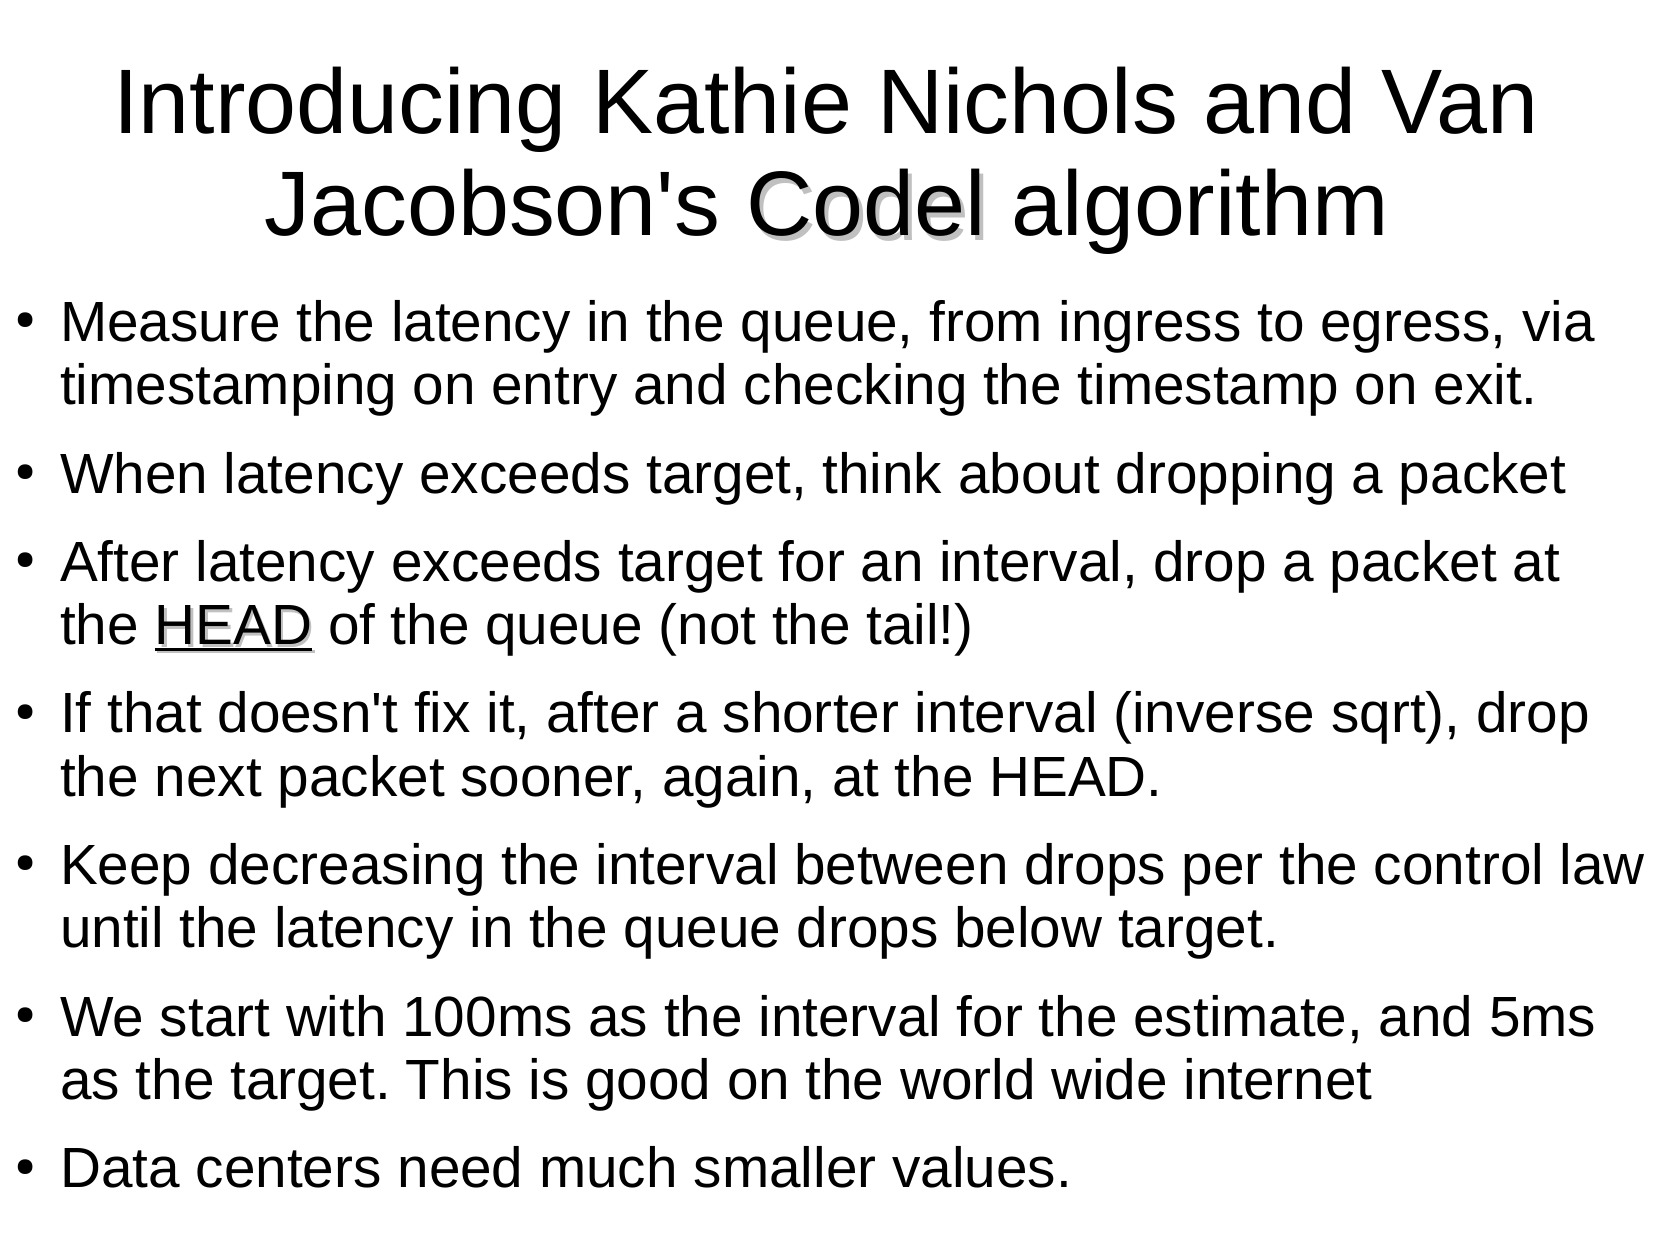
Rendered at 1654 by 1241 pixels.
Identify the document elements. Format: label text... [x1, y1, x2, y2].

list Measure the latency in the queue, from ingress to egress, via timestamping on entry and checking the timestamp on exit. When latency exceeds target, think about dropping a packet After latency exceeds target for an interval, drop a packet at the HEAD of the queue (not the tail!) If that doesn't fix it, after a shorter interval (inverse sqrt), drop the next packet sooner, again, at the HEAD. Keep decreasing the interval between drops per the control law until the latency in the queue drops below target. We start with 100ms as the interval for the estimate, and 5ms as the target. This is good on the world wide internet Data centers need much smaller values. [0, 290, 1654, 1216]
title Introducing Kathie Nichols and Van Jacobson's Codel algorithm [82, 49, 1571, 257]
